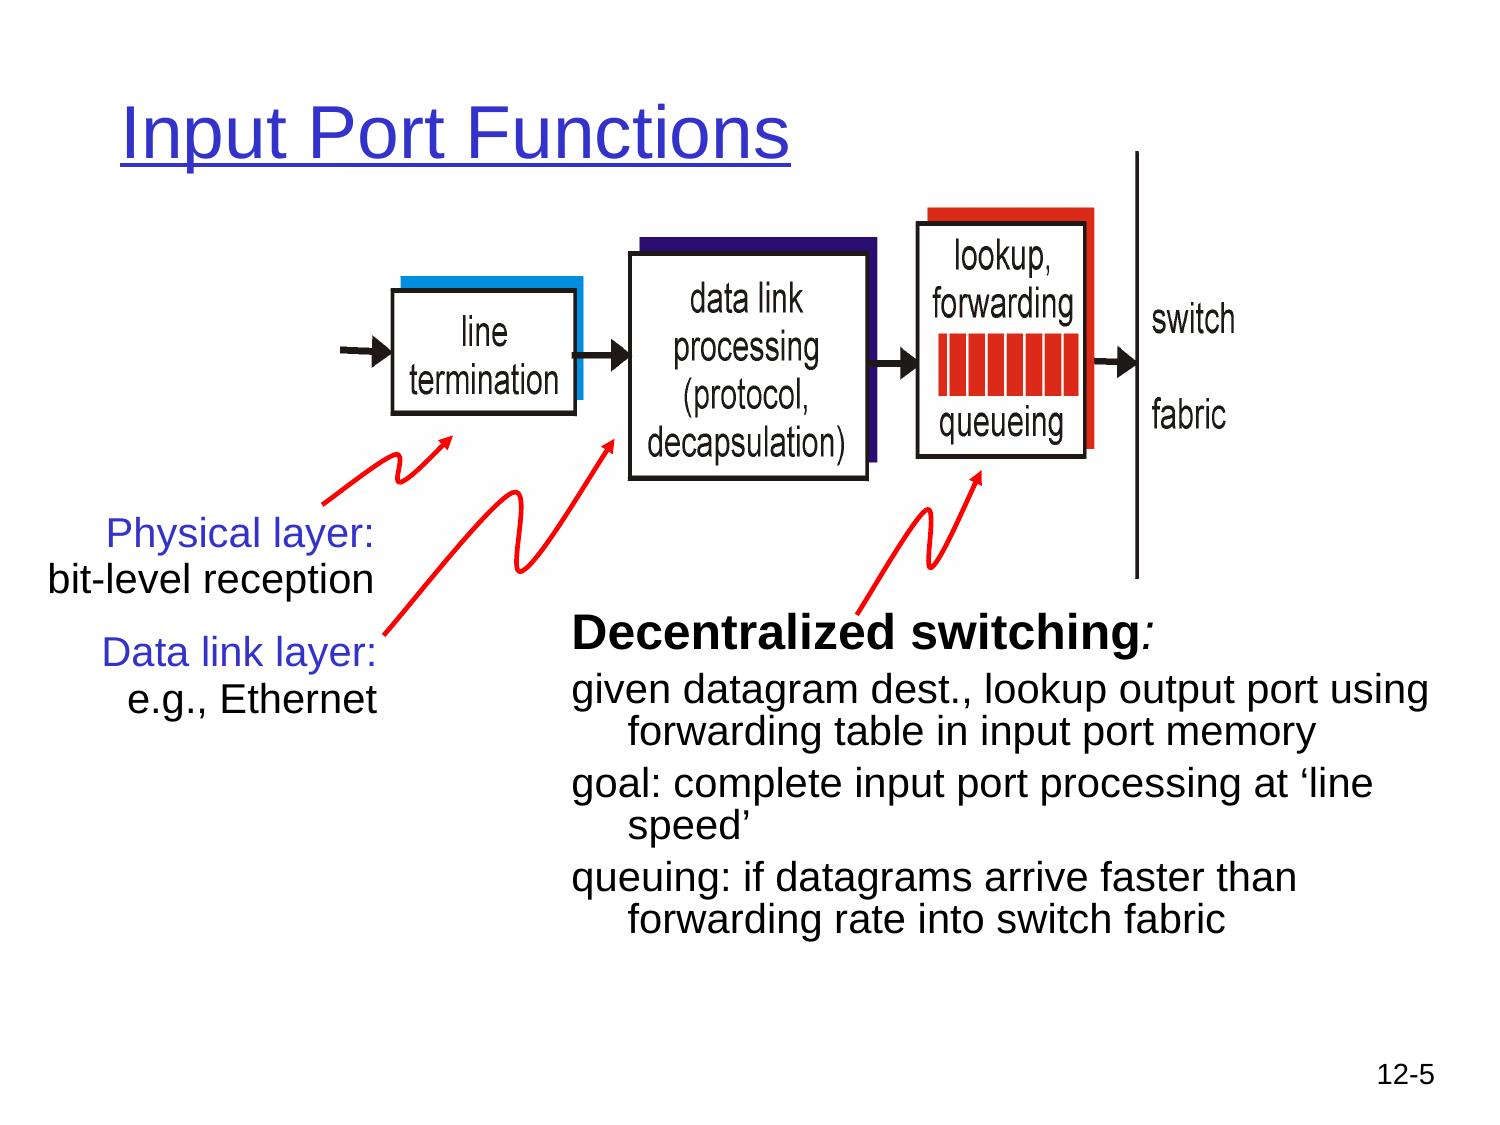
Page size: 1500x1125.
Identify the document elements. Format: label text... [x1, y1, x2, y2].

picture [340, 183, 1234, 579]
title Input Port Functions [105, 82, 1381, 183]
list Decentralized switching: given datagram dest., lookup output port using forwarding table in input port memory goal: complete input port processing at ‘line speed’ queuing: if datagrams arrive faster than forwarding rate into switch fabric [556, 601, 1452, 1040]
text_box Data link layer: e.g., Ethernet [86, 621, 393, 730]
text_box Physical layer: bit-level reception [32, 502, 390, 611]
